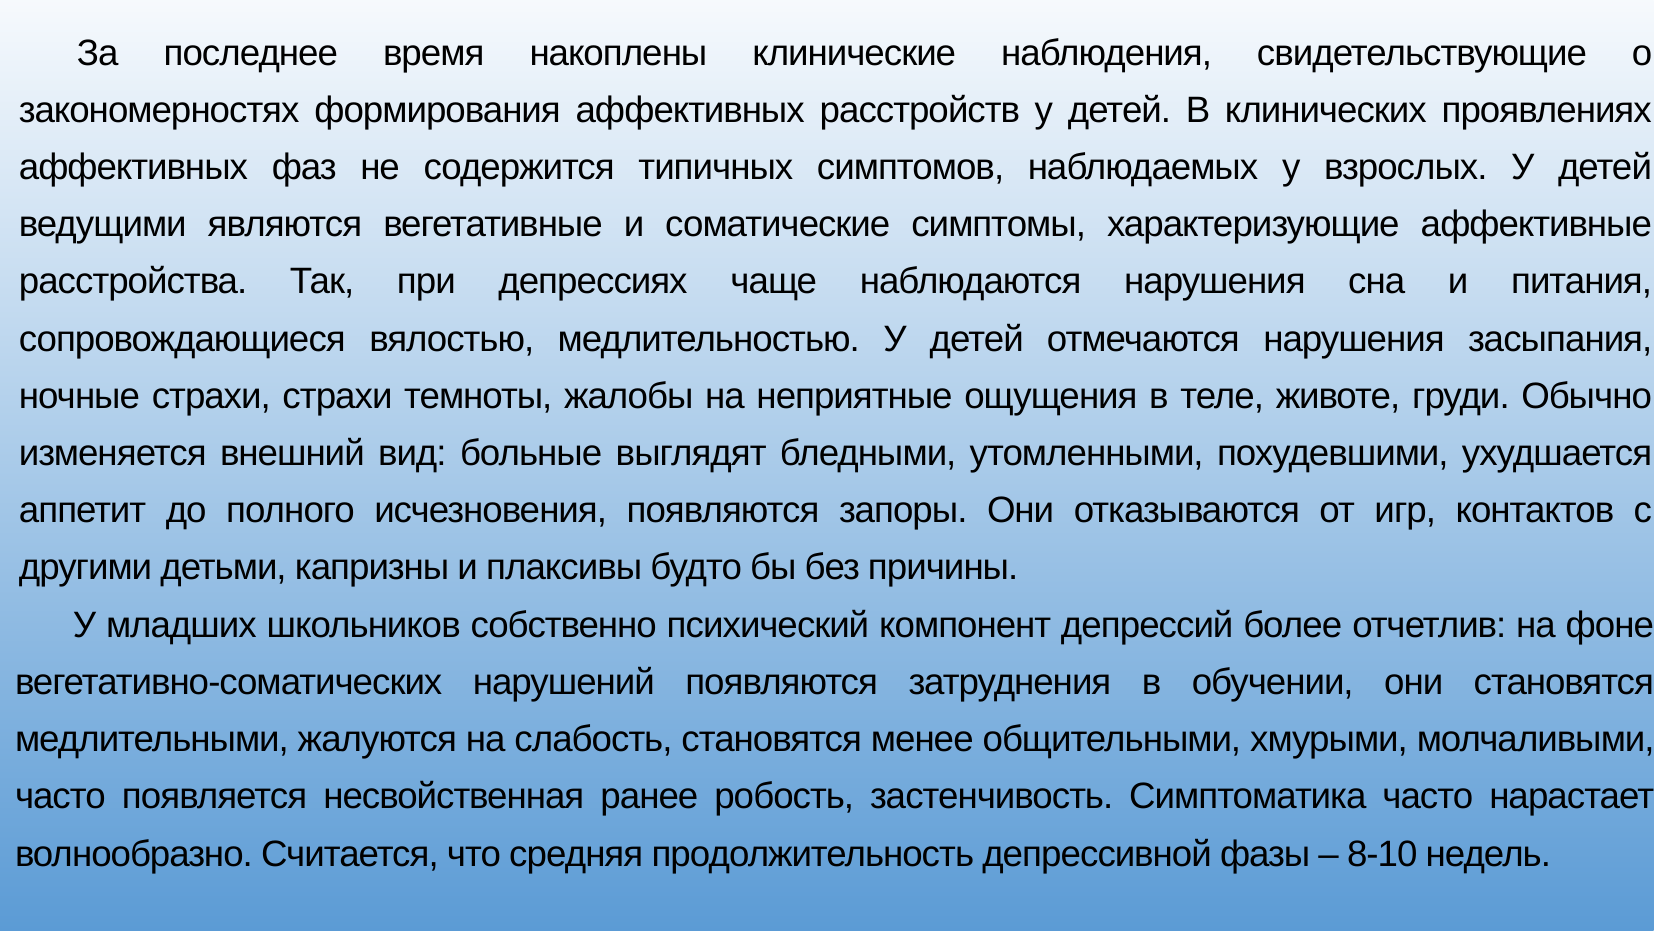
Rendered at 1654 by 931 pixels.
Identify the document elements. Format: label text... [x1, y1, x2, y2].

list За последнее время накоплены клинические наблюдения, свидетельствующие о закономерностях формирования аффективных расстройств у детей. В клинических проявлениях аффективных фаз не содержится типичных симптомов, наблюдаемых у взрослых. У детей ведущими являются вегетативные и соматические симптомы, характеризующие аффективные расстройства. Так, при депрессиях чаще наблюдаются нарушения сна и питания, сопровождающиеся вялостью, медлительностью. У детей отмечаются нарушения засыпания, ночные страхи, страхи темноты, жалобы на неприятные ощущения в теле, животе, груди. Обычно изменяется внешний вид: больные выглядят бледными, утомленными, похудевшими, ухудшается аппетит до полного исчезновения, появляются запоры. Они отказываются от игр, контактов с другими детьми, капризны и плаксивы будто бы без причины. У младших школьников собственно психический компонент депрессий более отчетлив: на фоне вегетативно-соматических нарушений появляются затруднения в обучении, они становятся медлительными, жалуются на слабость, становятся менее общительными, хмурыми, молчаливыми, часто появляется несвойственная ранее робость, застенчивость. Симптоматика часто нарастает волнообразно. Считается, что средняя продолжительность депрессивной фазы – 8-10 недель. [15, 15, 1654, 931]
